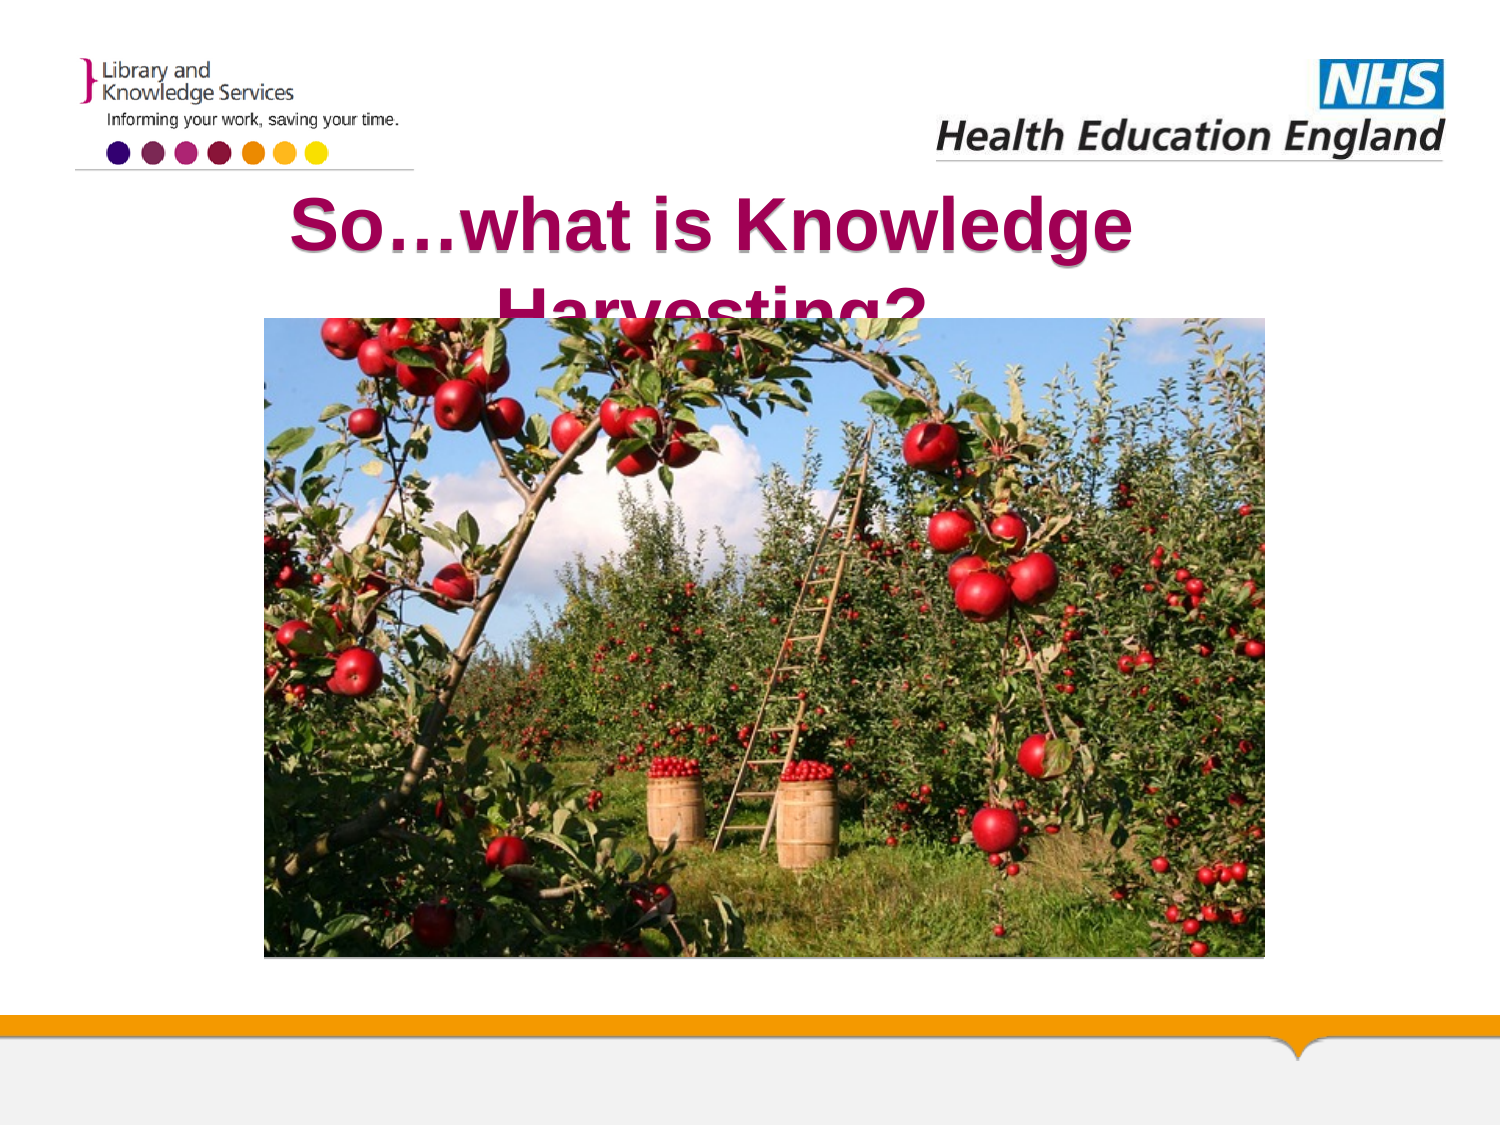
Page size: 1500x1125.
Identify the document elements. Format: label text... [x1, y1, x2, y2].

title So…what is Knowledge Harvesting? [75, 168, 1432, 280]
picture [75, 54, 416, 169]
picture [264, 318, 1265, 957]
